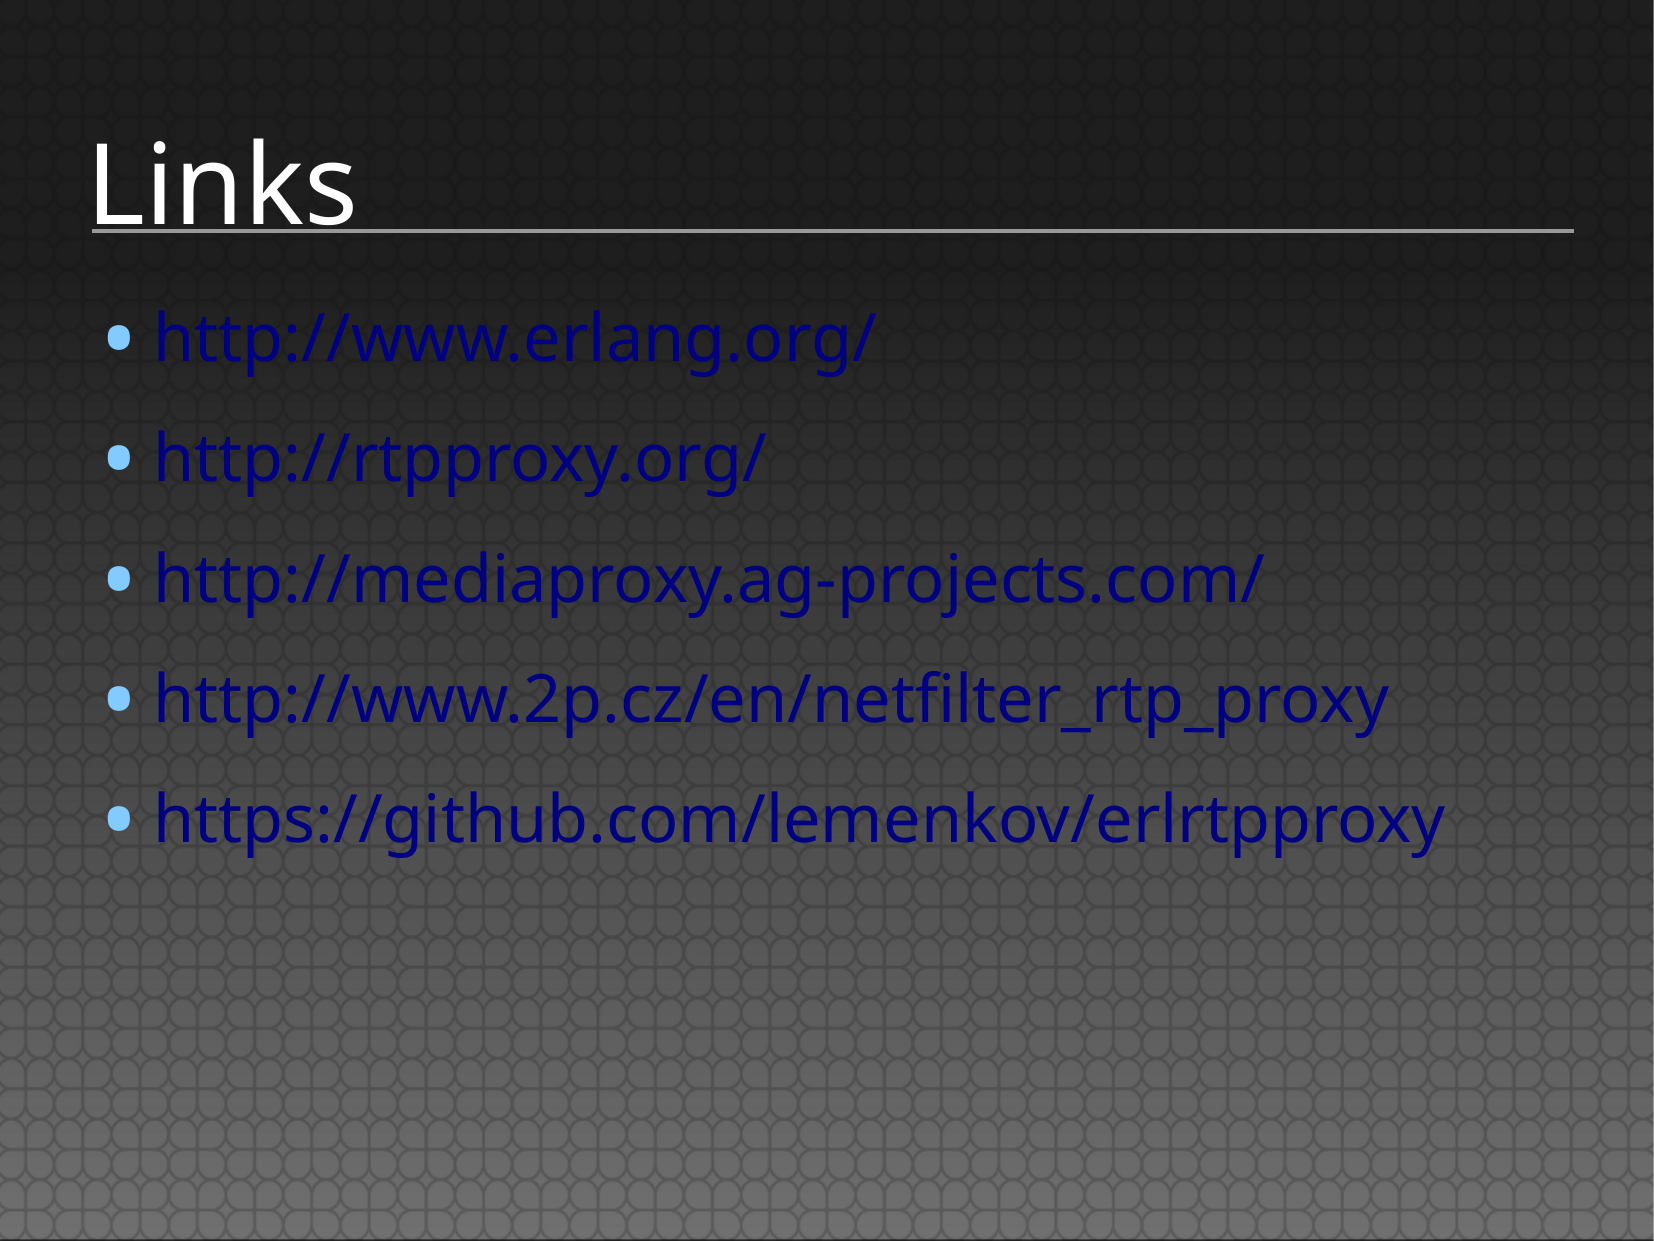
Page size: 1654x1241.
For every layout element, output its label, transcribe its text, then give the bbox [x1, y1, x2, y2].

list http://www.erlang.org/ http://rtpproxy.org/ http://mediaproxy.ag-projects.com/ http://www.2p.cz/en/netfilter_rtp_proxy https://github.com/lemenkov/erlrtpproxy [82, 290, 1571, 1010]
title Links [86, 112, 1576, 249]
picture [0, 0, 1654, 1241]
